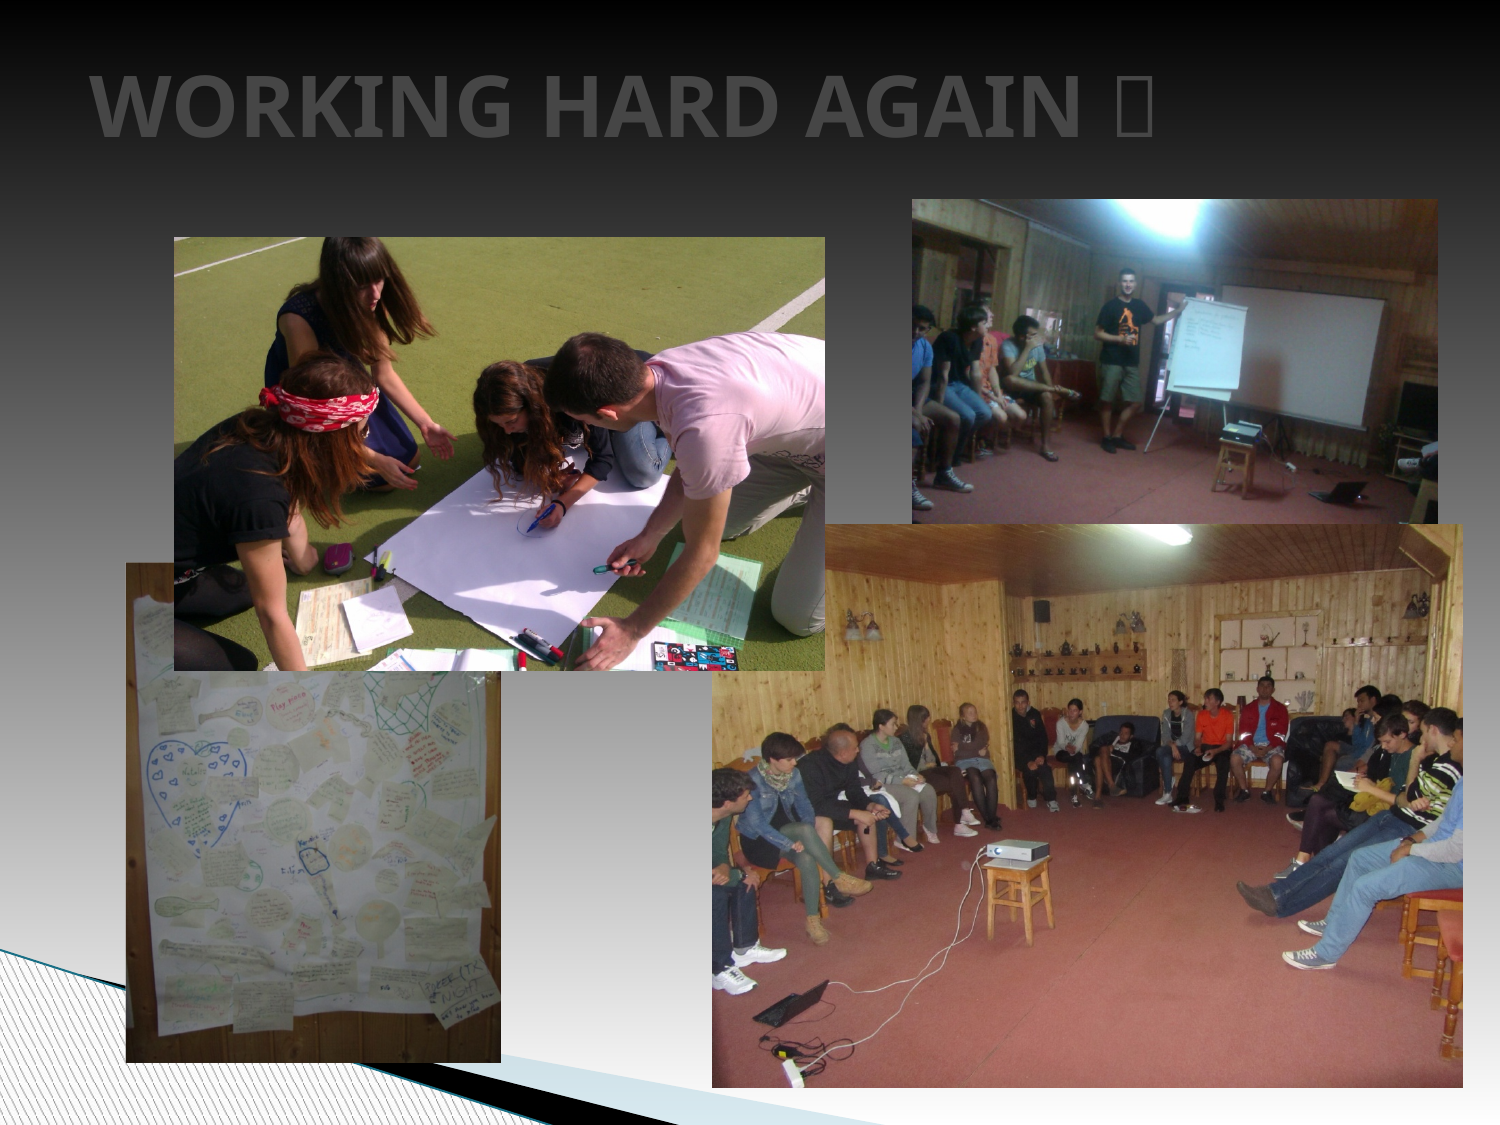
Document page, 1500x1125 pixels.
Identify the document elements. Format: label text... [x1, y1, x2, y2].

picture [0, 199, 1463, 1125]
title WORKING HARD AGAIN  [75, 45, 1425, 233]
